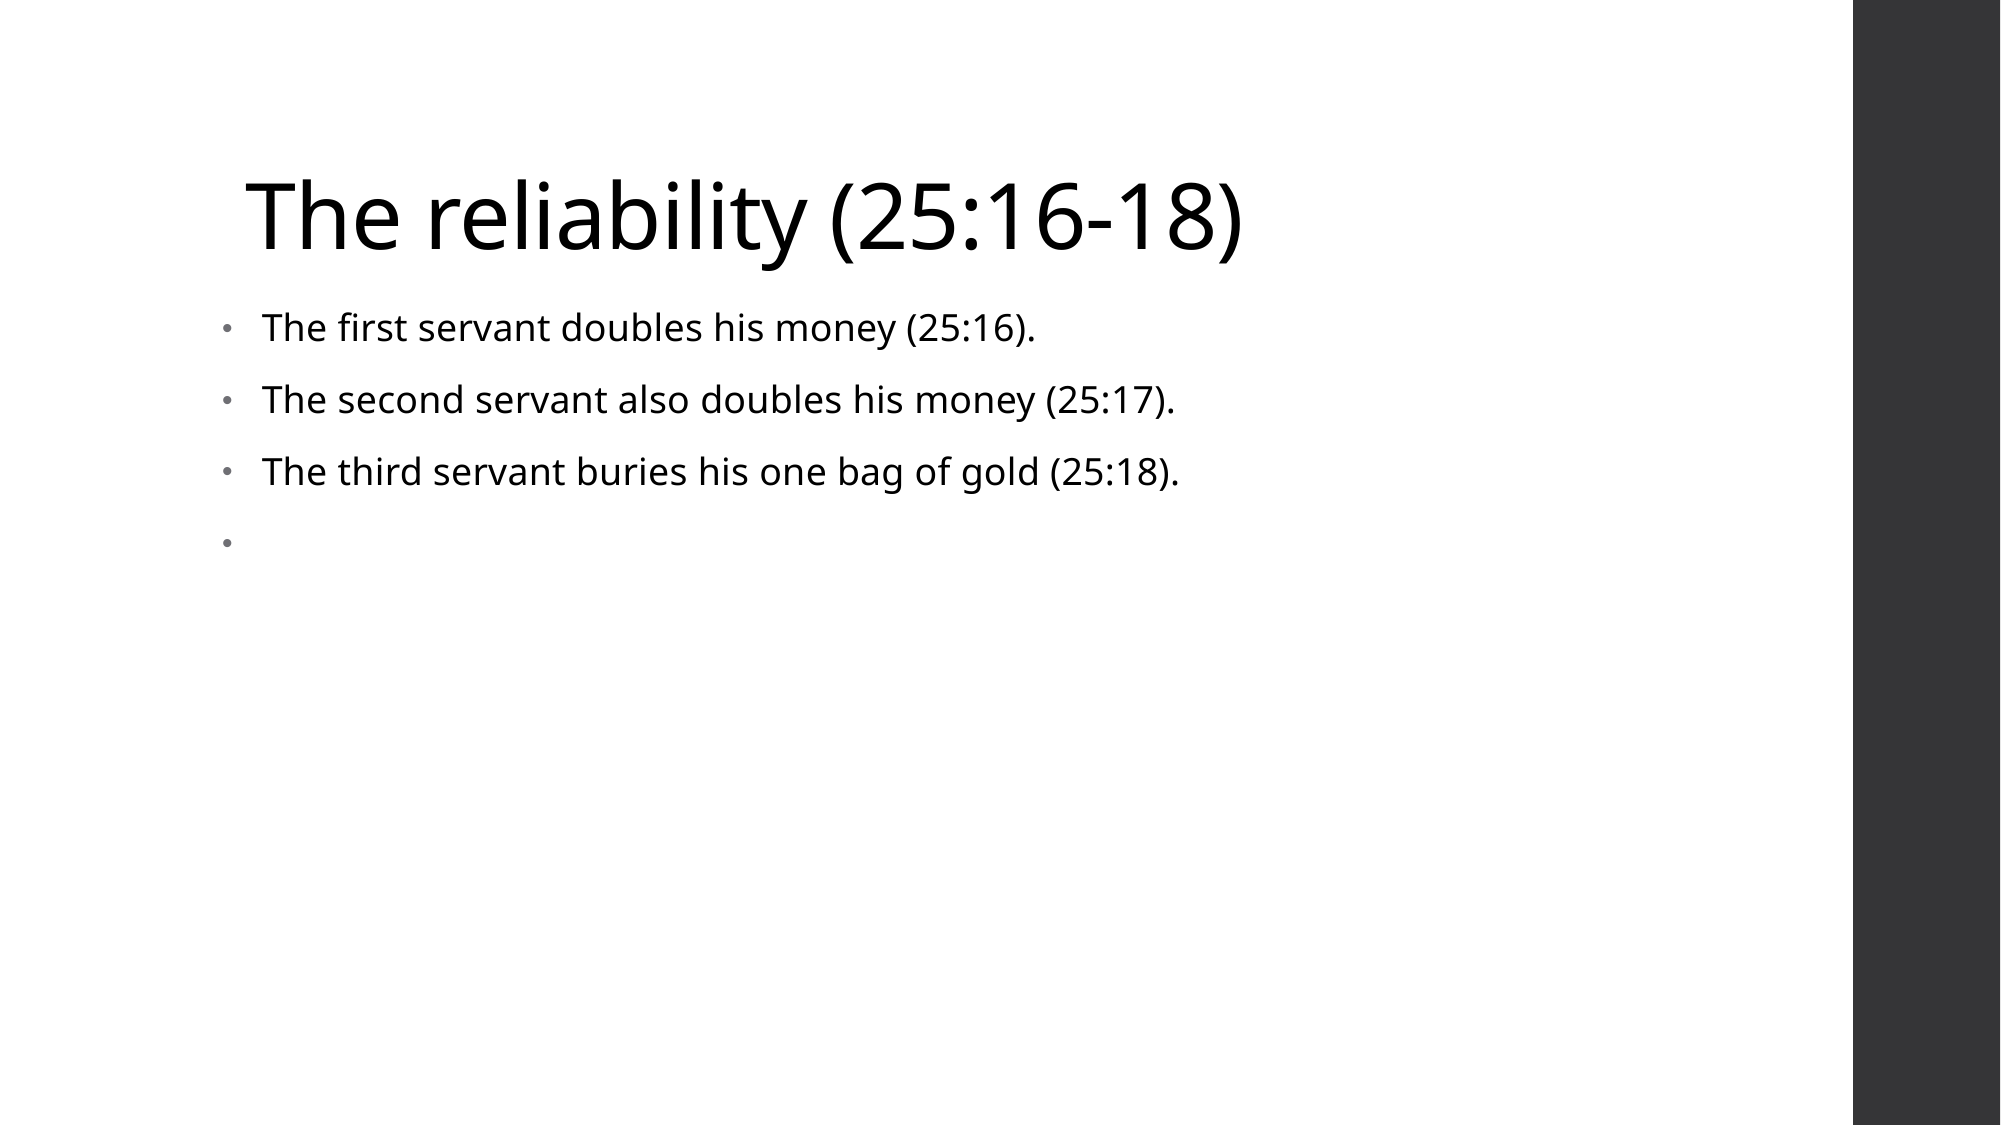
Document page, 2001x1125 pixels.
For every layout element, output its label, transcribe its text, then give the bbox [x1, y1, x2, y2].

list The first servant doubles his money (25:16). The second servant also doubles his money (25:17). The third servant buries his one bag of gold (25:18). [206, 299, 1617, 1014]
title The reliability (25:16-18) [206, 60, 1797, 278]
